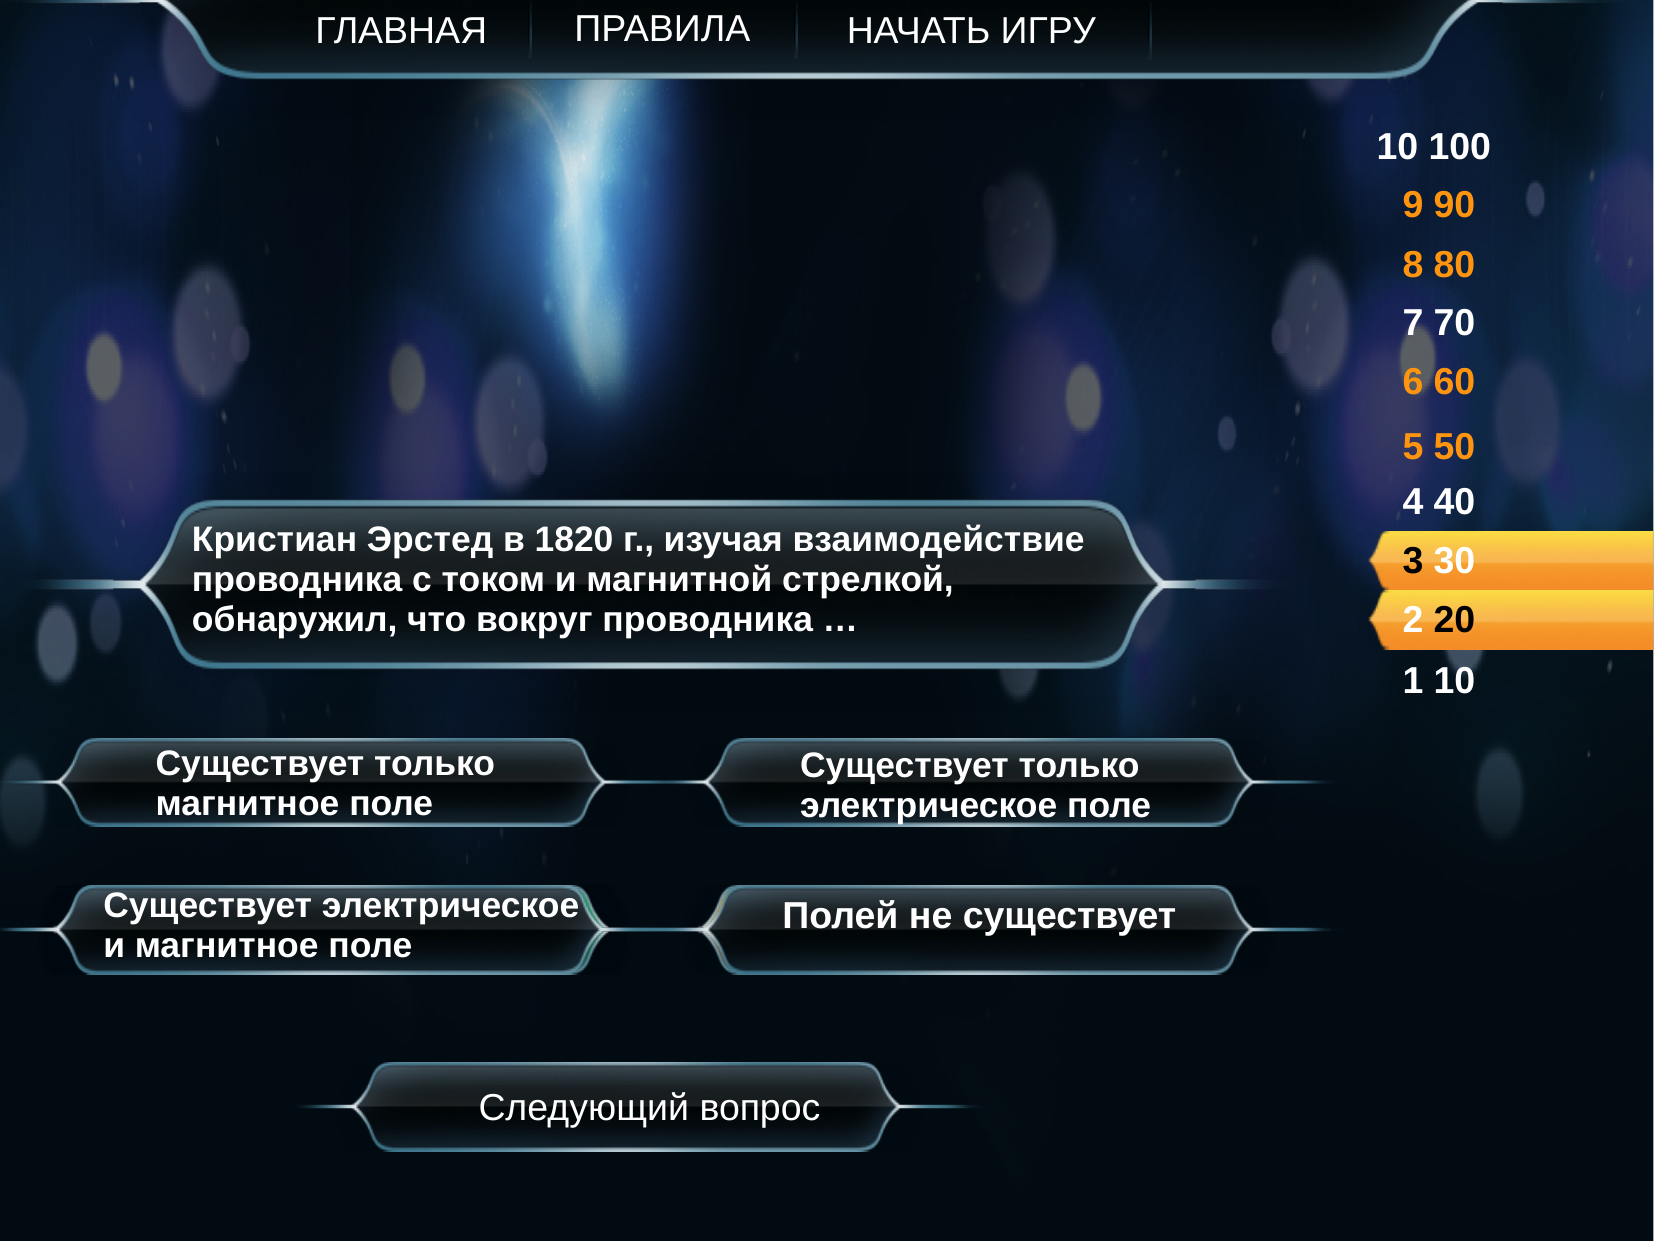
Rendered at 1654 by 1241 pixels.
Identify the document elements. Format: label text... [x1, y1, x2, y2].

text_box 10 100 [1361, 118, 1506, 177]
picture [0, 0, 1654, 1241]
text_box ГЛАВНАЯ [300, 2, 502, 60]
text_box Существует электрическое и магнитное поле [88, 877, 621, 975]
text_box 9 90 [1387, 177, 1491, 235]
text_box Кристиан Эрстед в 1820 г., изучая взаимодействие проводника с током и магнитной стрелкой, обнаружил, что вокруг проводника … [177, 511, 1152, 650]
text_box 2 20 [1387, 591, 1491, 650]
text_box 5 50 [1387, 418, 1491, 477]
text_box НАЧАТЬ ИГРУ [832, 2, 1112, 60]
text_box Полей не существует [767, 886, 1189, 945]
text_box Существует только электрическое поле [785, 738, 1300, 835]
text_box 3 30 [1387, 532, 1491, 590]
text_box 6 60 [1387, 353, 1491, 412]
text_box ПРАВИЛА [559, 0, 766, 57]
text_box 7 70 [1387, 295, 1491, 353]
text_box 8 80 [1387, 236, 1491, 295]
text_box 1 10 [1387, 651, 1565, 710]
text_box 4 40 [1387, 477, 1491, 531]
text_box [236, 0, 532, 89]
text_box Существует только магнитное поле [140, 735, 673, 833]
